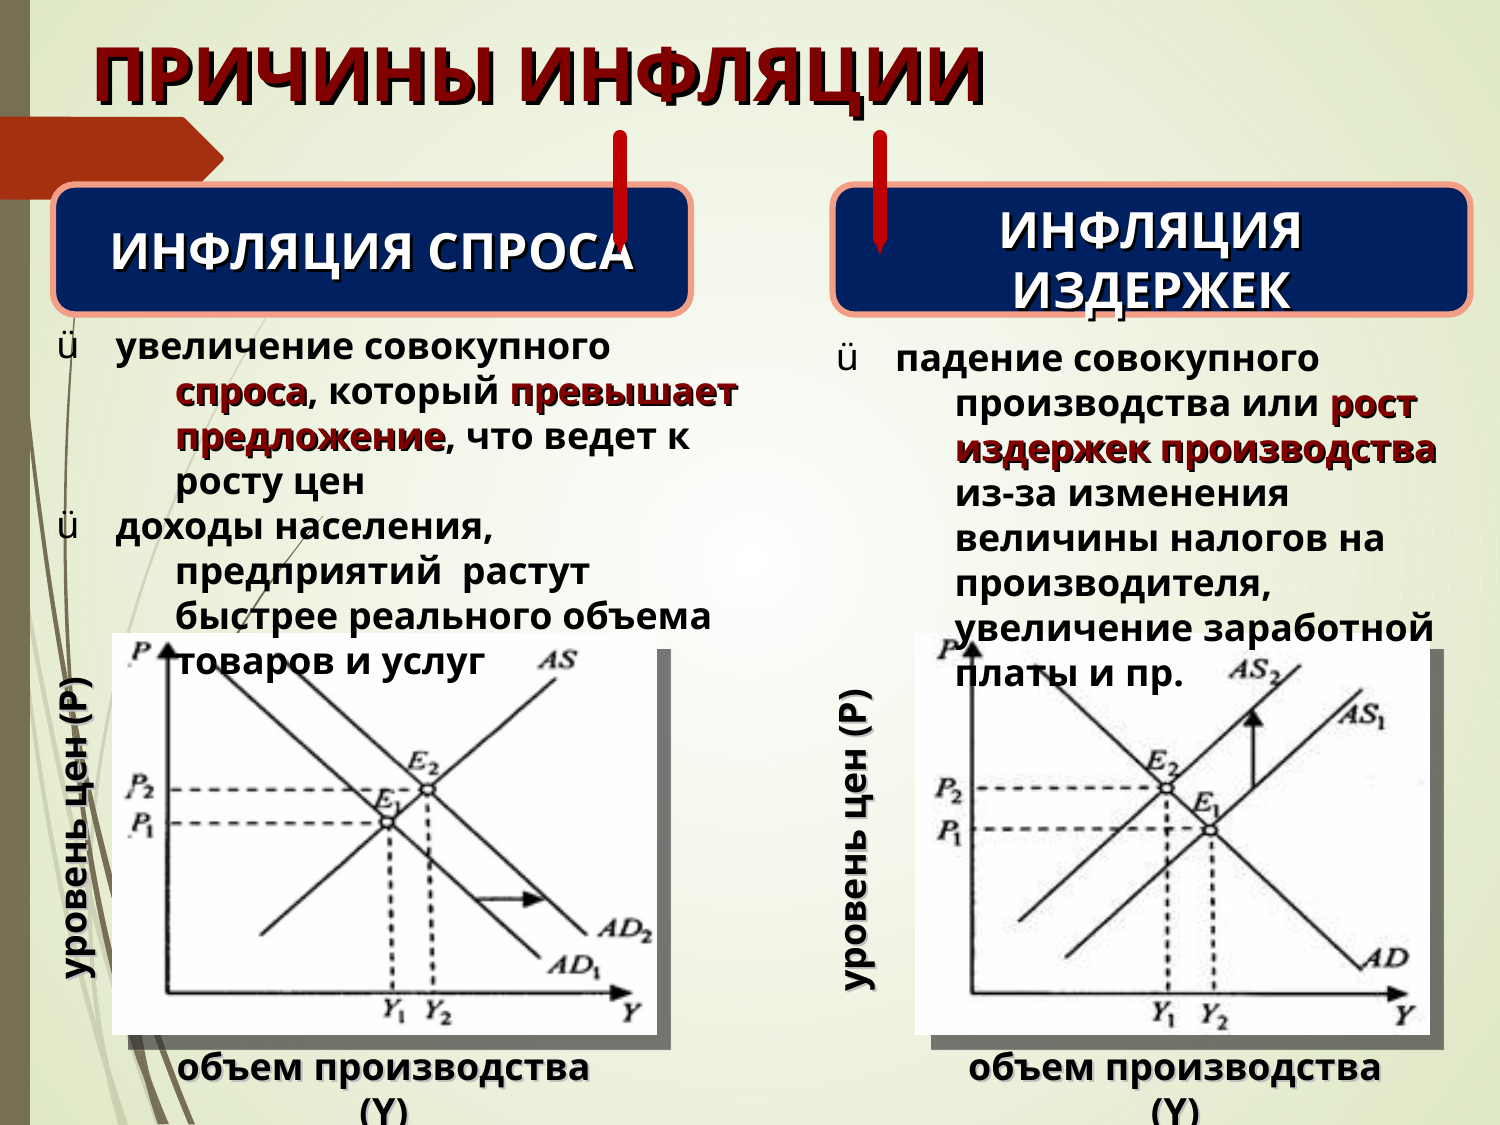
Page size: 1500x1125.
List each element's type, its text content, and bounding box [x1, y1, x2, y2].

text_box ИНФЛЯЦИЯ СПРОСА [53, 184, 691, 314]
picture [112, 690, 657, 1036]
text_box уровень цен (P) [820, 645, 882, 1036]
text_box объем производства (Y) [147, 1035, 621, 1096]
text_box падение совокупного производства или рост издержек производства из-за изменения величины налогов на производителя, увеличение заработной платы и пр. [821, 326, 1459, 746]
text_box увеличение совокупного спроса, который превышает предложение, что ведет к росту цен доходы населения, предприятий растут быстрее реального объема товаров и услуг [41, 314, 762, 690]
title ПРИЧИНЫ ИНФЛЯЦИИ [75, 19, 1426, 150]
text_box ИНФЛЯЦИЯ ИЗДЕРЖЕК [832, 184, 1471, 315]
text_box уровень цен (P) [41, 690, 102, 1024]
text_box объем производства (Y) [938, 1035, 1412, 1096]
picture [915, 746, 1430, 1035]
